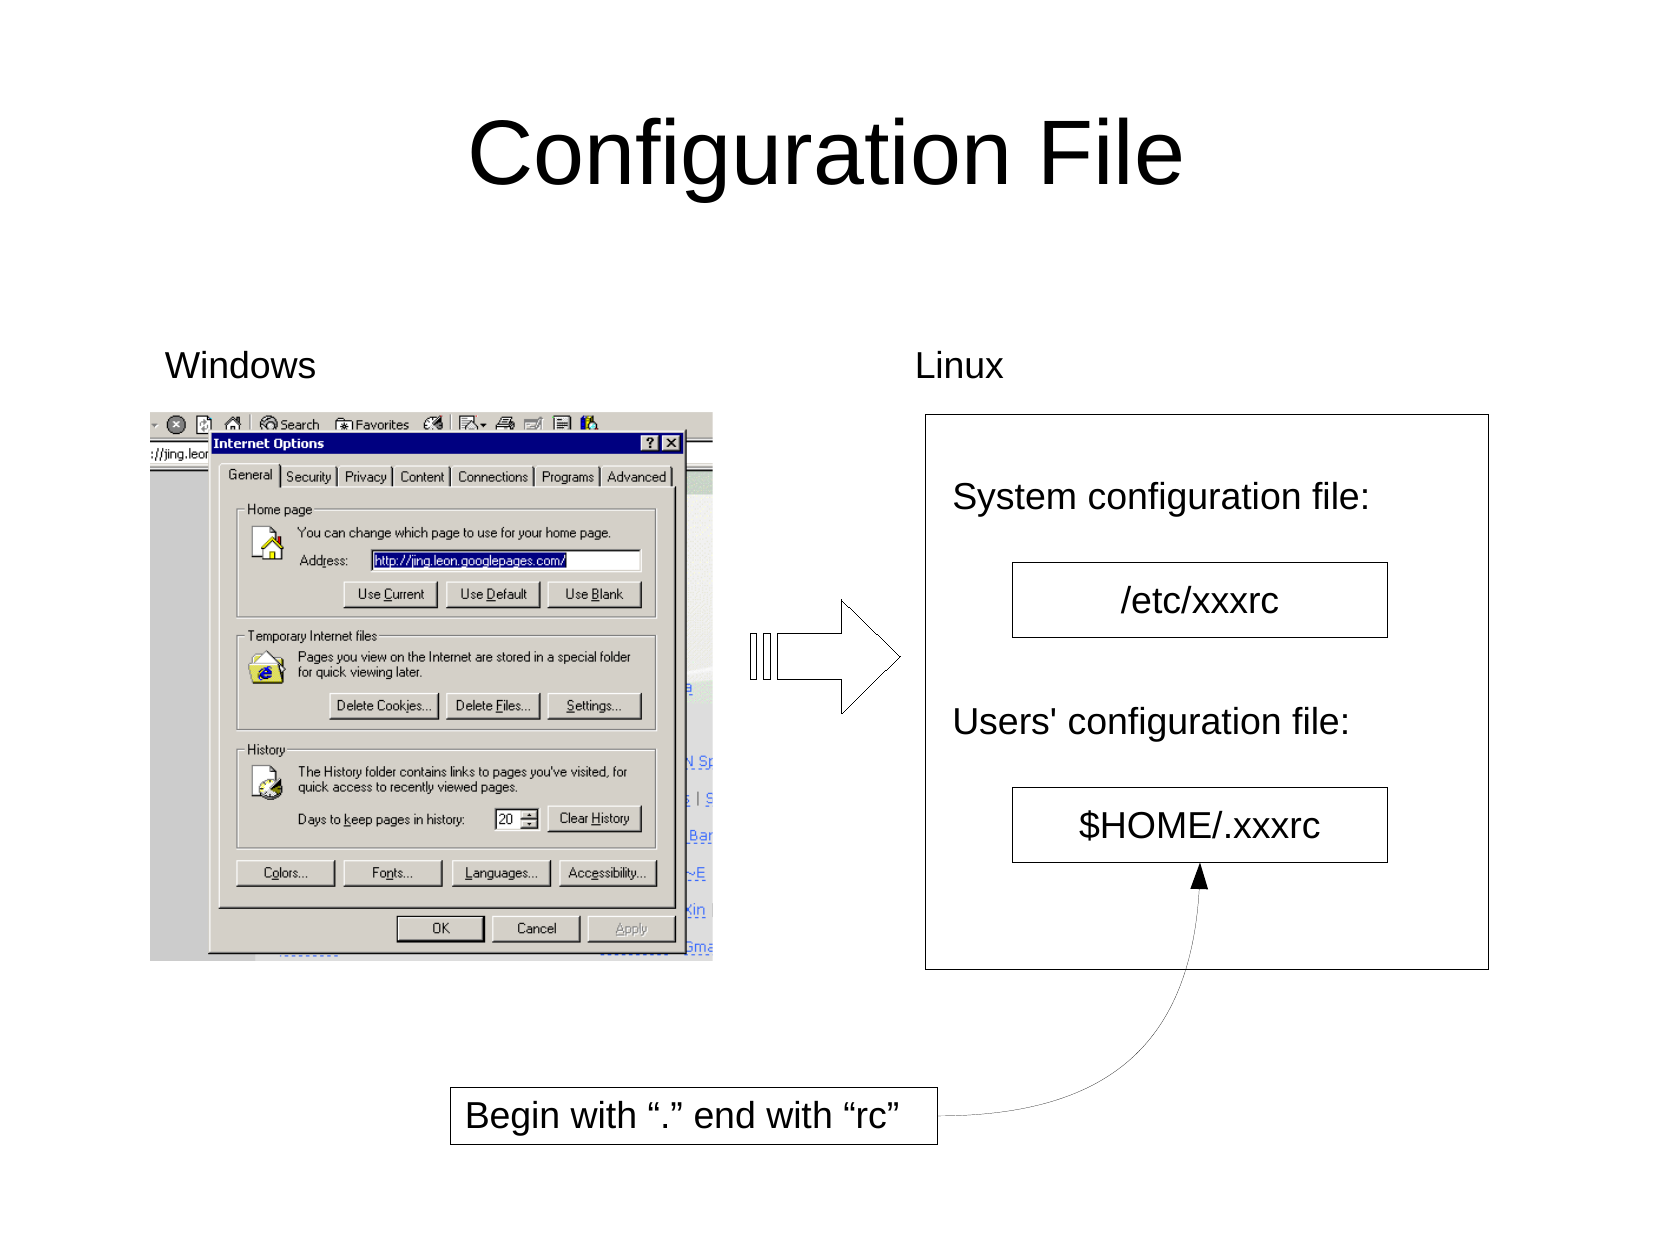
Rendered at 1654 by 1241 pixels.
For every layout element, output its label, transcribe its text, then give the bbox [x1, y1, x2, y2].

text_box Windows [150, 337, 451, 395]
text_box Users' configuration file: [937, 693, 1426, 751]
text_box Linux [900, 337, 1238, 395]
text_box Begin with “.” end with “rc” [450, 1087, 938, 1145]
text_box $HOME/.xxxrc [1012, 787, 1388, 863]
picture [150, 412, 713, 961]
title Configuration File [82, 49, 1571, 257]
text_box System configuration file: [937, 468, 1426, 526]
text_box /etc/xxxrc [1012, 562, 1388, 638]
